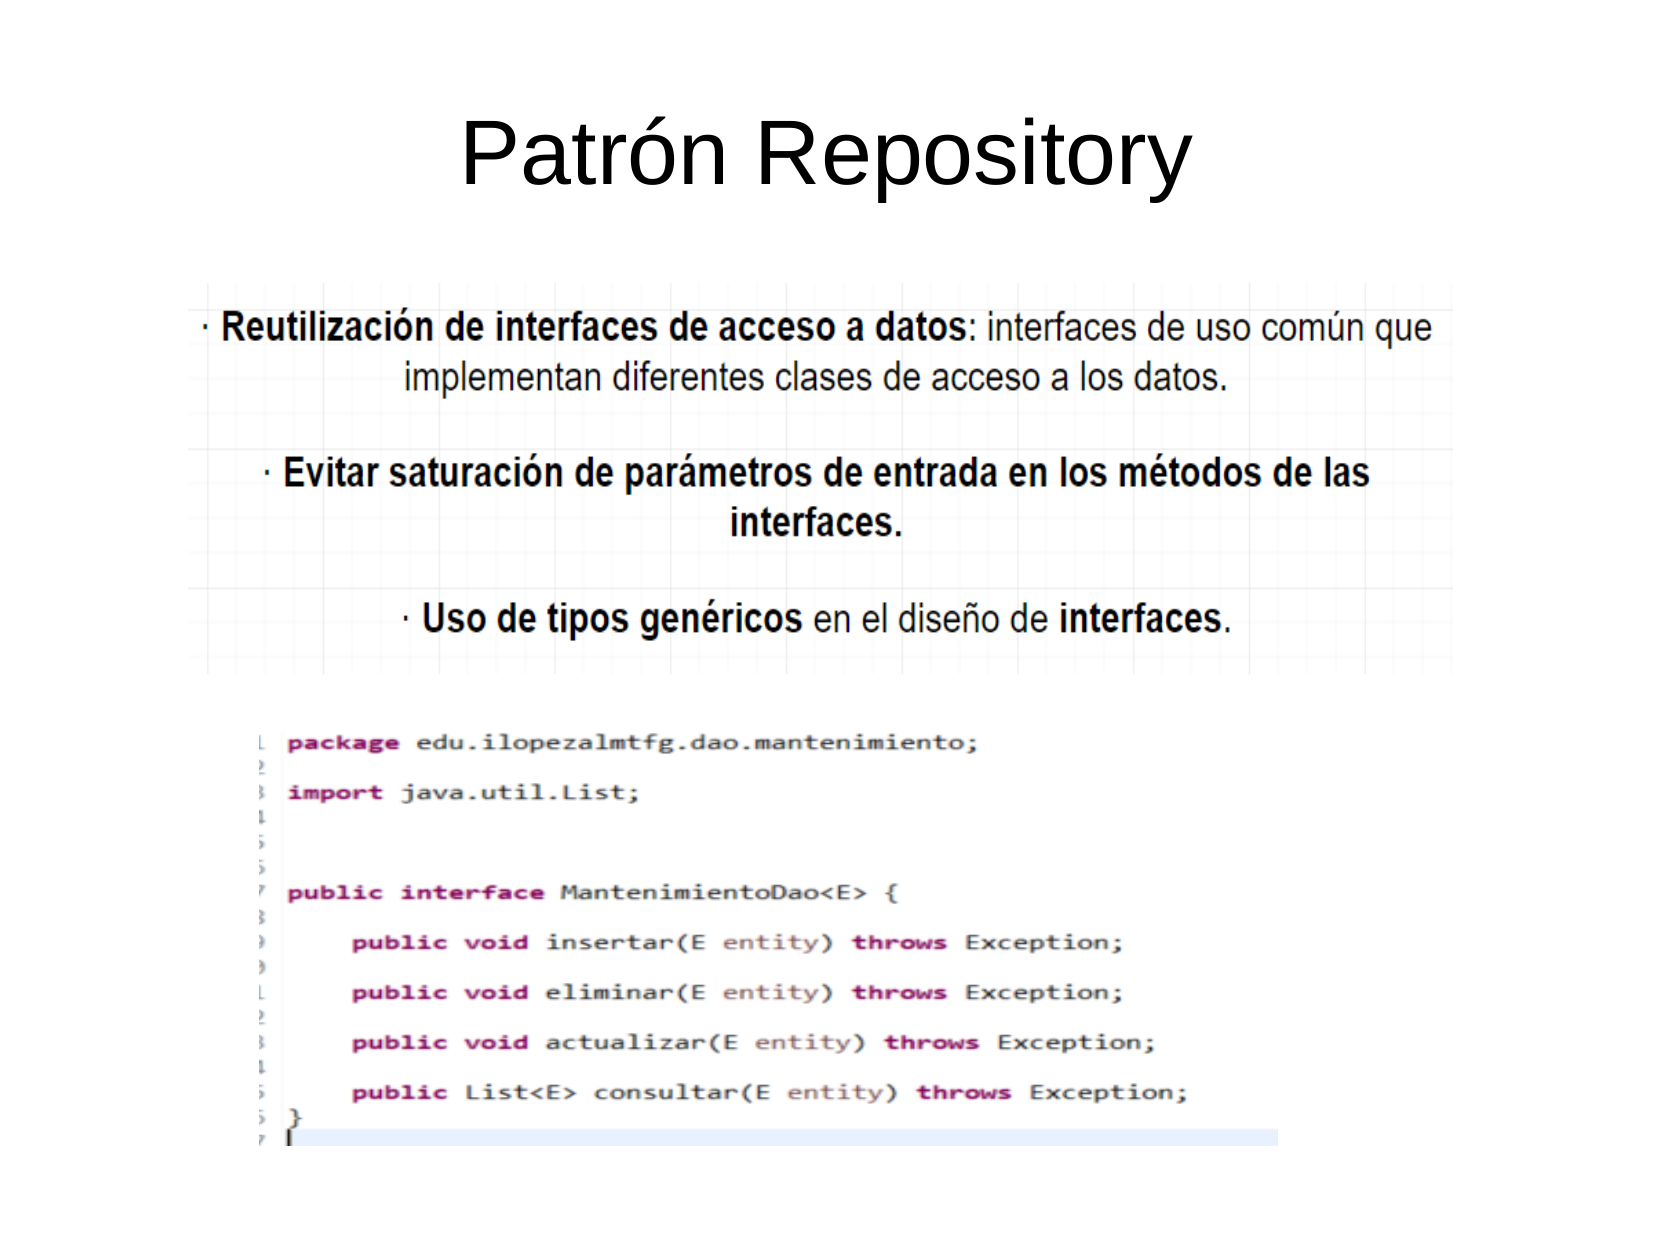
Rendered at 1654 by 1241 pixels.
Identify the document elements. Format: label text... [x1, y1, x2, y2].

title Patrón Repository [82, 49, 1571, 257]
picture [188, 283, 1453, 674]
picture [259, 732, 1278, 1146]
